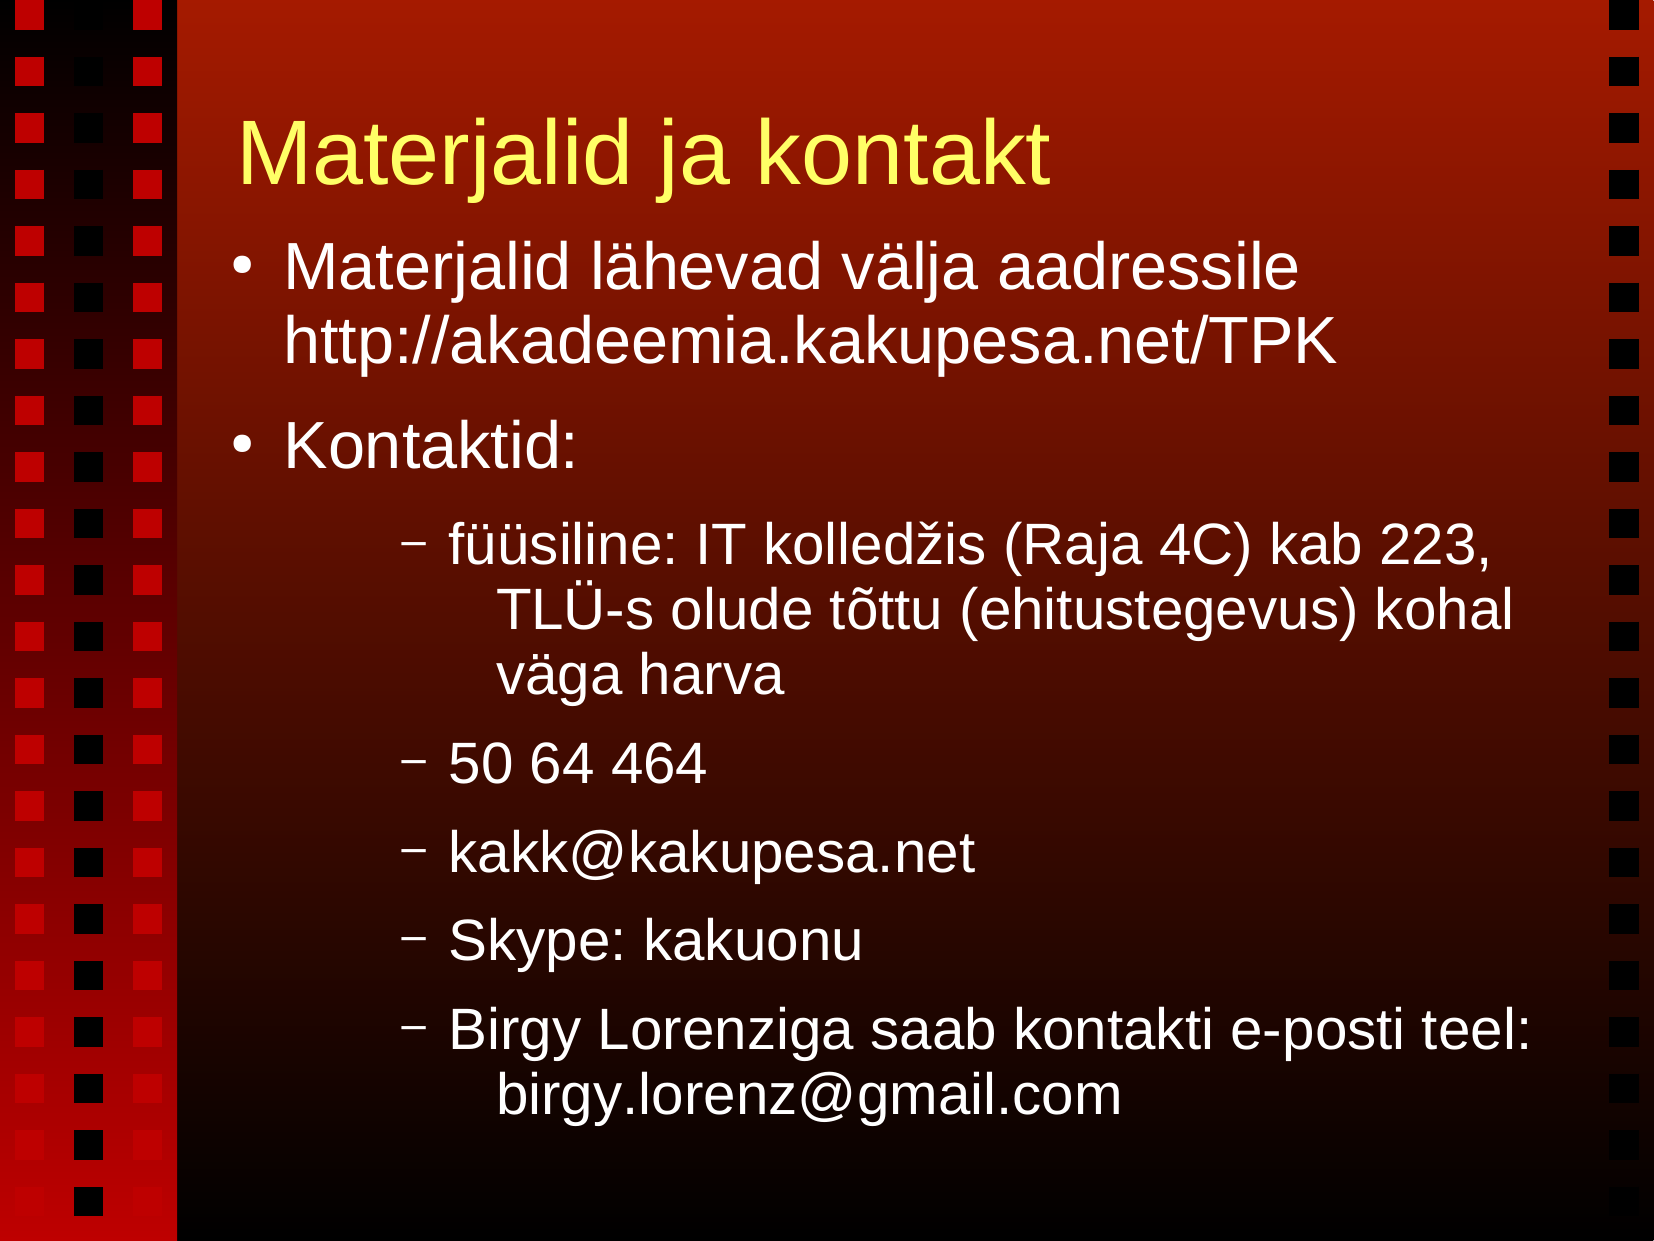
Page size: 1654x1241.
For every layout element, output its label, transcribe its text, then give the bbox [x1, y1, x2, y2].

list Materjalid lähevad välja aadressile http://akadeemia.kakupesa.net/TPK Kontaktid: füüsiline: IT kolledžis (Raja 4C) kab 223, TLÜ-s olude tõttu (ehitustegevus) kohal väga harva 50 64 464 kakk@kakupesa.net Skype: kakuonu Birgy Lorenziga saab kontakti e-posti teel: birgy.lorenz@gmail.com [212, 228, 1548, 1127]
title Materjalid ja kontakt [236, 49, 1571, 257]
